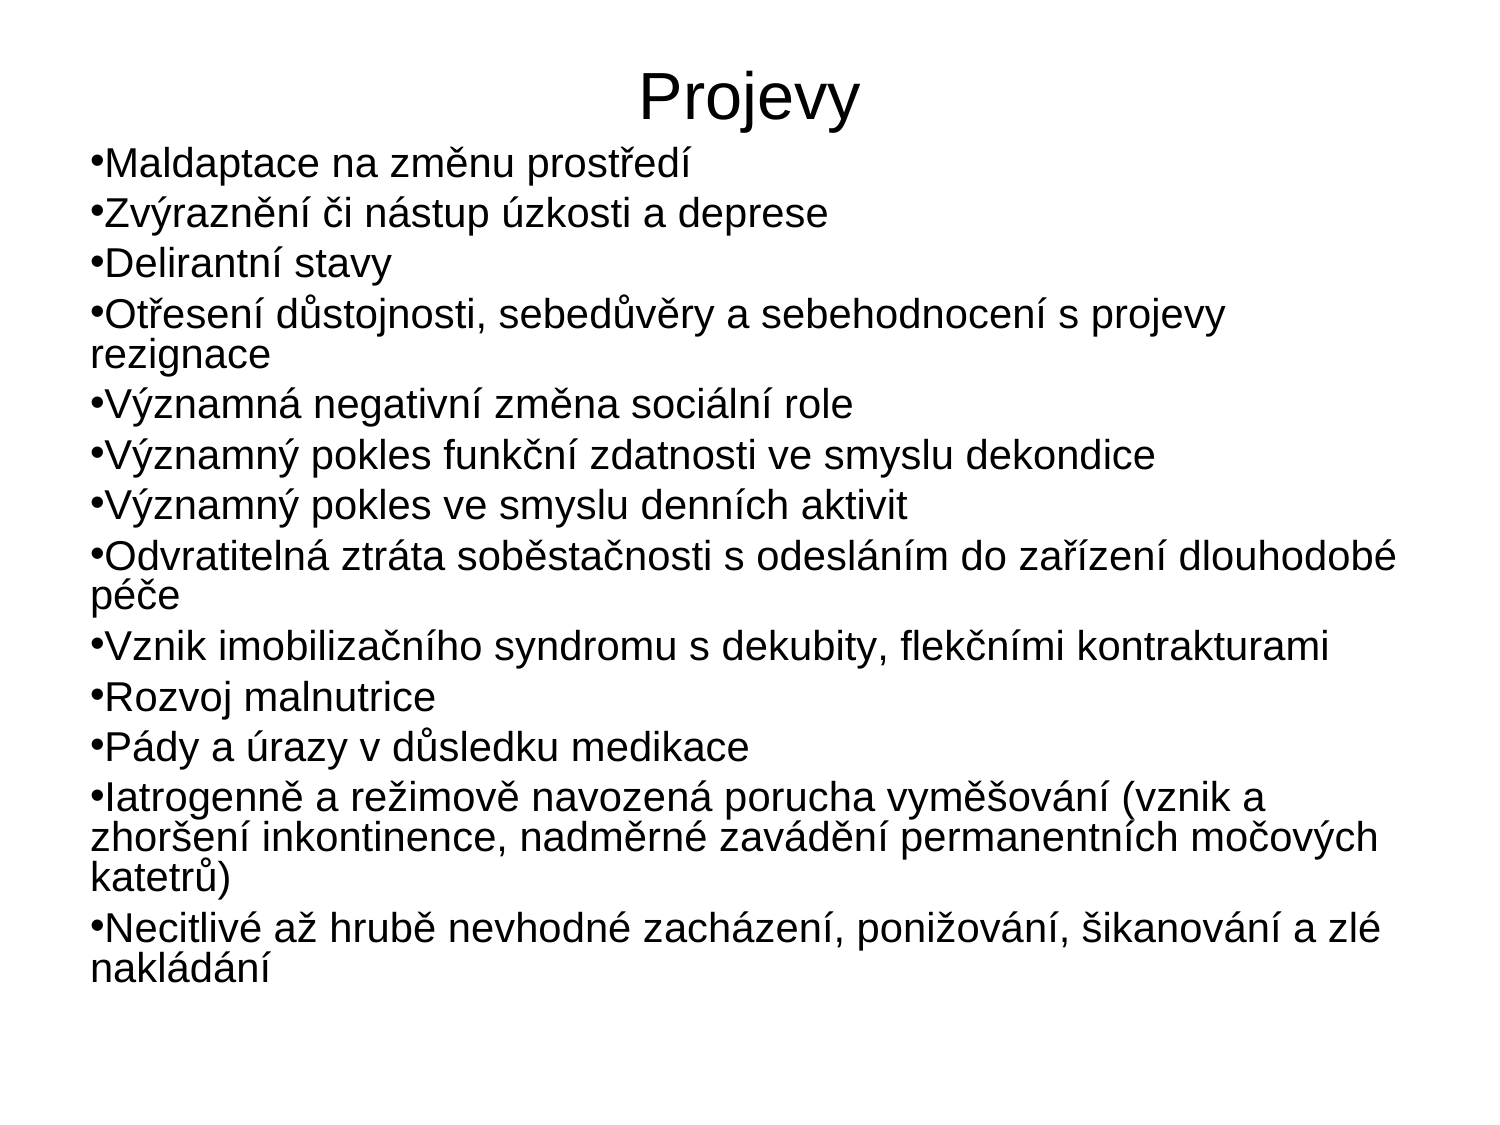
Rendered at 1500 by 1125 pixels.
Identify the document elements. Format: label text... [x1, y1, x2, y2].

title Projevy [75, 45, 1426, 113]
list Maldaptace na změnu prostředí Zvýraznění či nástup úzkosti a deprese Delirantní stavy Otřesení důstojnosti, sebedůvěry a sebehodnocení s projevy rezignace Významná negativní změna sociální role Významný pokles funkční zdatnosti ve smyslu dekondice Významný pokles ve smyslu denních aktivit Odvratitelná ztráta soběstačnosti s odesláním do zařízení dlouhodobé péče Vznik imobilizačního syndromu s dekubity, flekčními kontrakturami Rozvoj malnutrice Pády a úrazy v důsledku medikace Iatrogenně a režimově navozená porucha vyměšování (vznik a zhoršení inkontinence, nadměrné zavádění permanentních močových katetrů) Necitlivé až hrubě nevhodné zacházení, ponižování, šikanování a zlé nakládání [75, 137, 1426, 1063]
